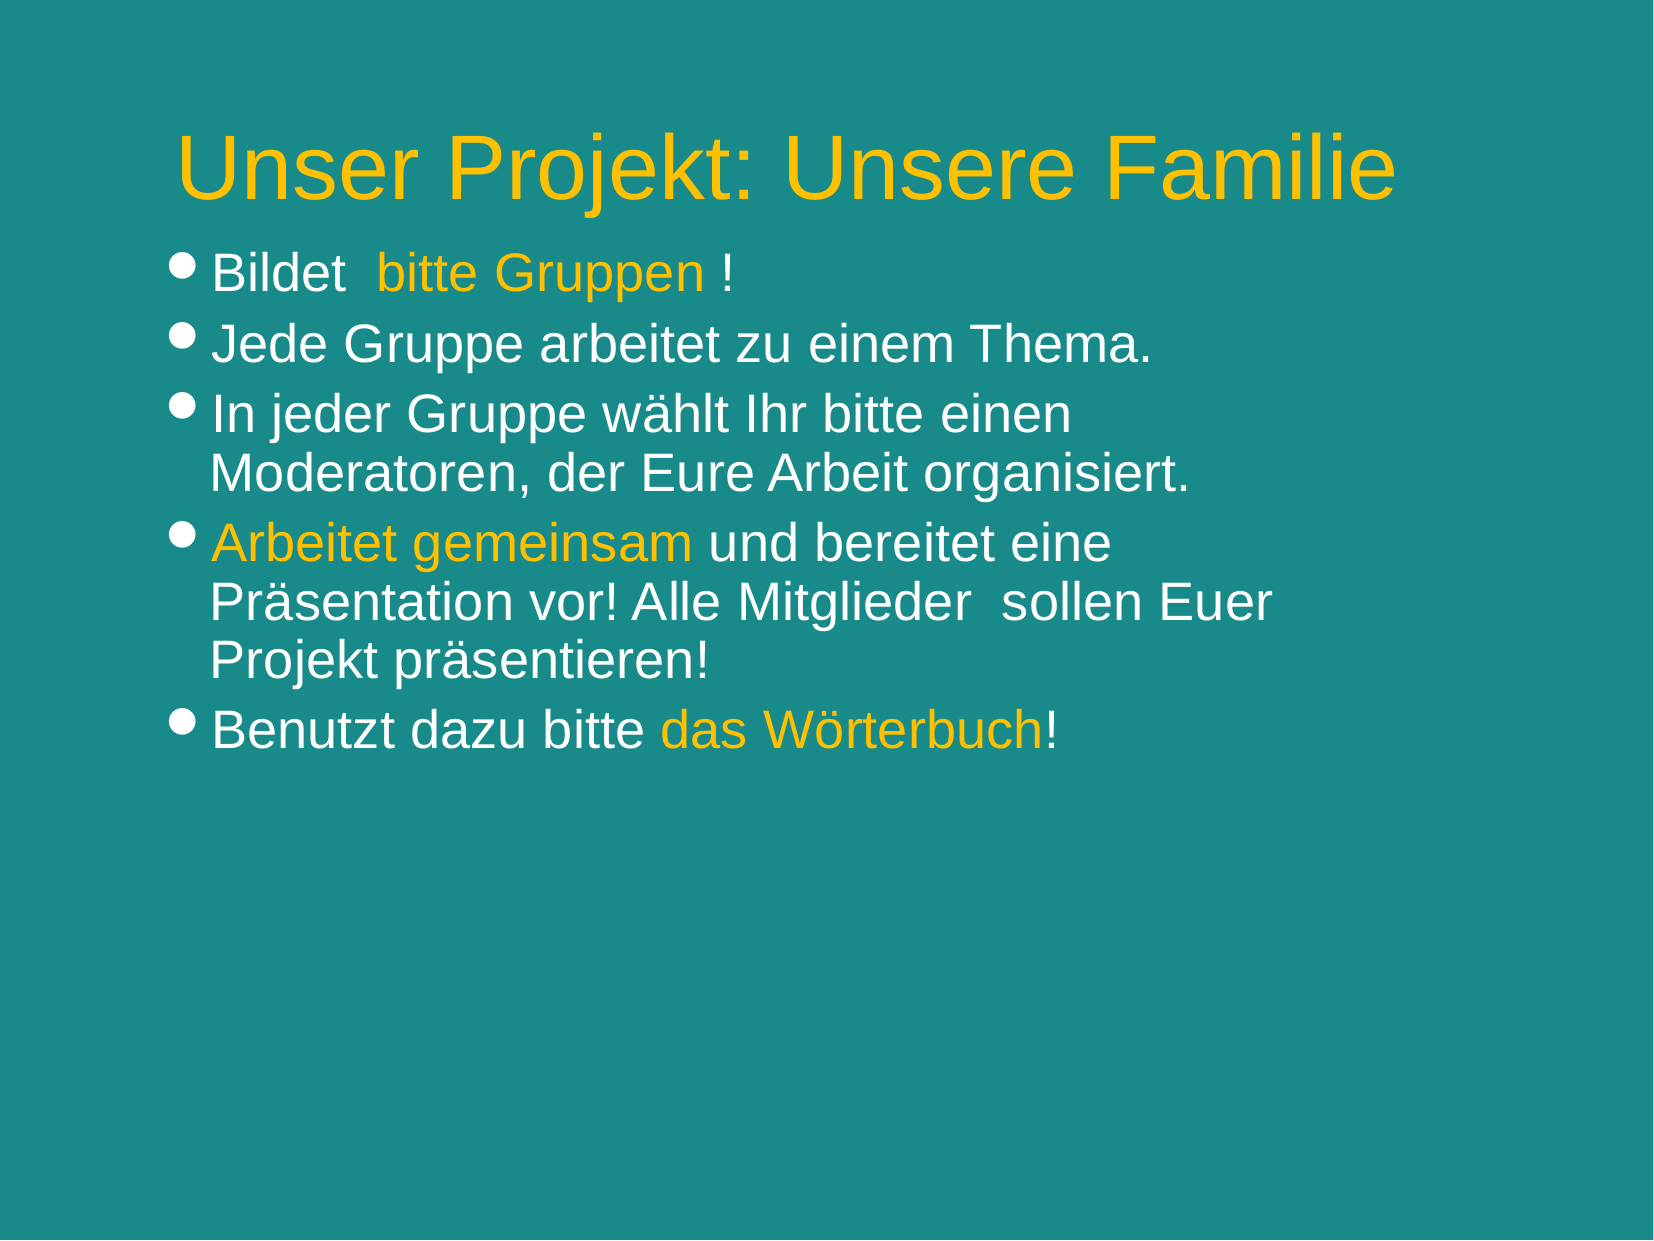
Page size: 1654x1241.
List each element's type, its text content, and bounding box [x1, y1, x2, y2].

list Bildet bitte Gruppen ! Jede Gruppe arbeitet zu einem Thema. In jeder Gruppe wählt Ihr bitte einen Moderatoren, der Eure Arbeit organisiert. Arbeitet gemeinsam und bereitet eine Präsentation vor! Alle Mitglieder sollen Euer Projekt präsentieren! Benutzt dazu bitte das Wörterbuch! [150, 237, 1426, 988]
title Unser Projekt: Unsere Familie [150, 44, 1426, 233]
